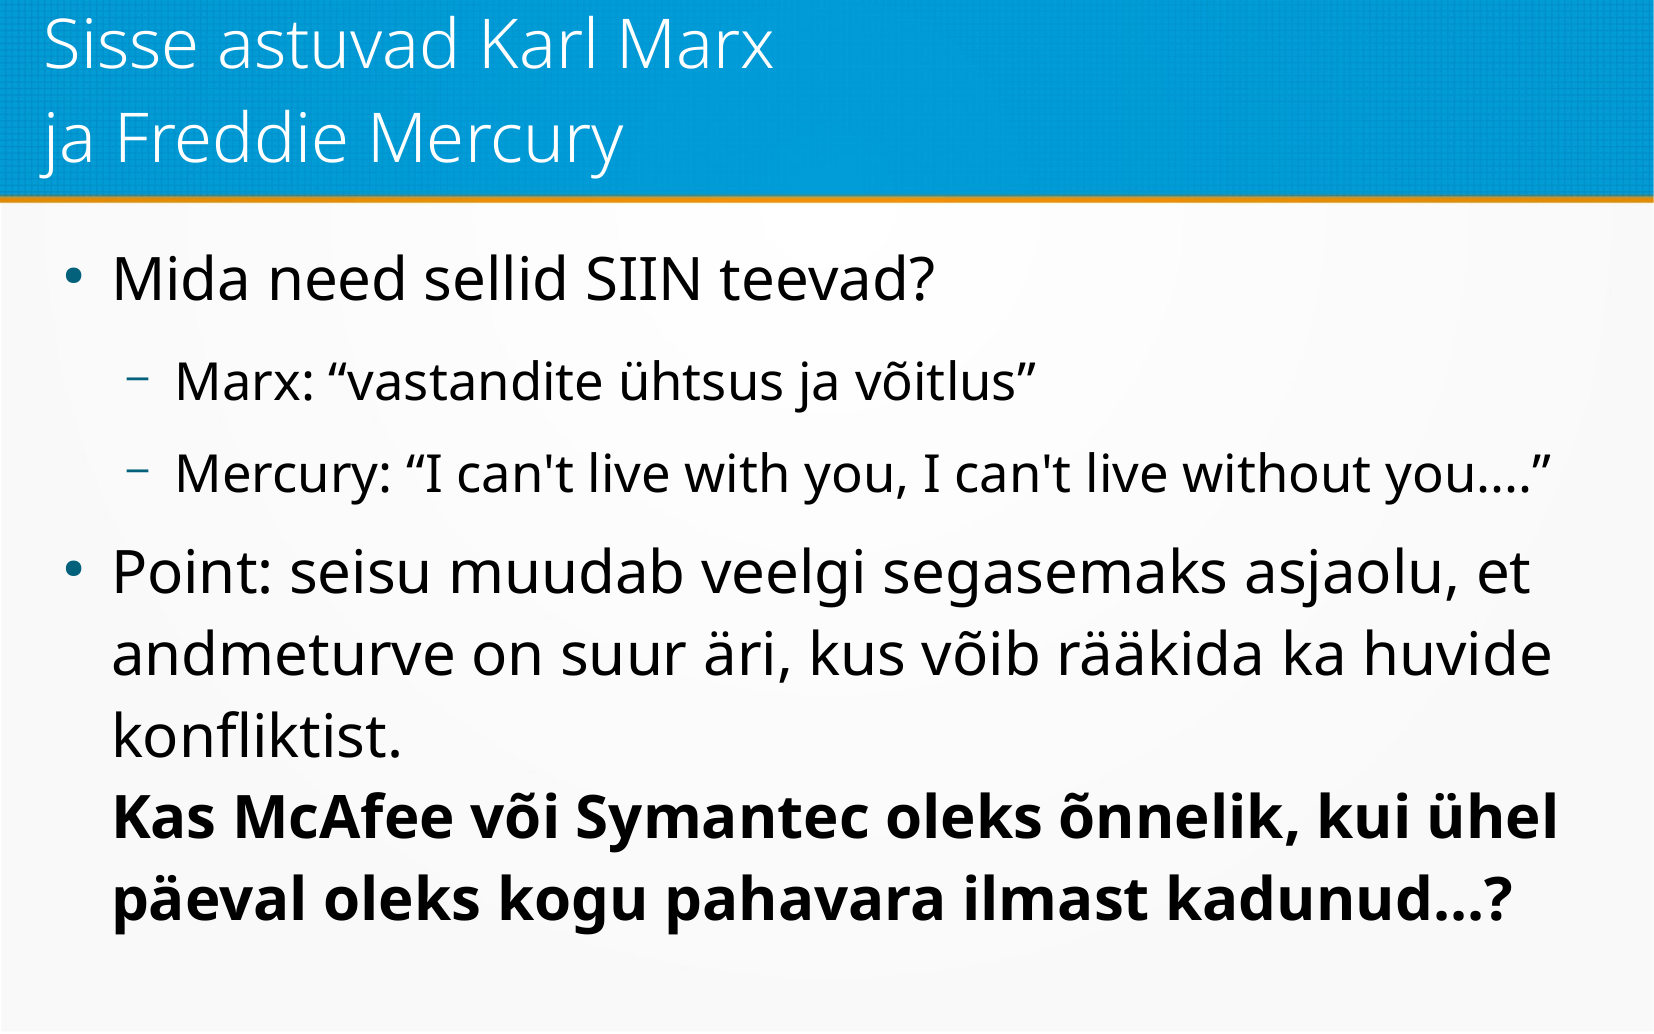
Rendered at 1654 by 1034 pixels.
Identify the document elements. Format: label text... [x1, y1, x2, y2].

list Mida need sellid SIIN teevad? Marx: “vastandite ühtsus ja võitlus” Mercury: “I can't live with you, I can't live without you....” Point: seisu muudab veelgi segasemaks asjaolu, et andmeturve on suur äri, kus võib rääkida ka huvide konfliktist. Kas McAfee või Symantec oleks õnnelik, kui ühel päeval oleks kogu pahavara ilmast kadunud...? [47, 236, 1607, 1002]
picture [0, 195, 1654, 1034]
title Sisse astuvad Karl Marx ja Freddie Mercury [43, 0, 1619, 184]
